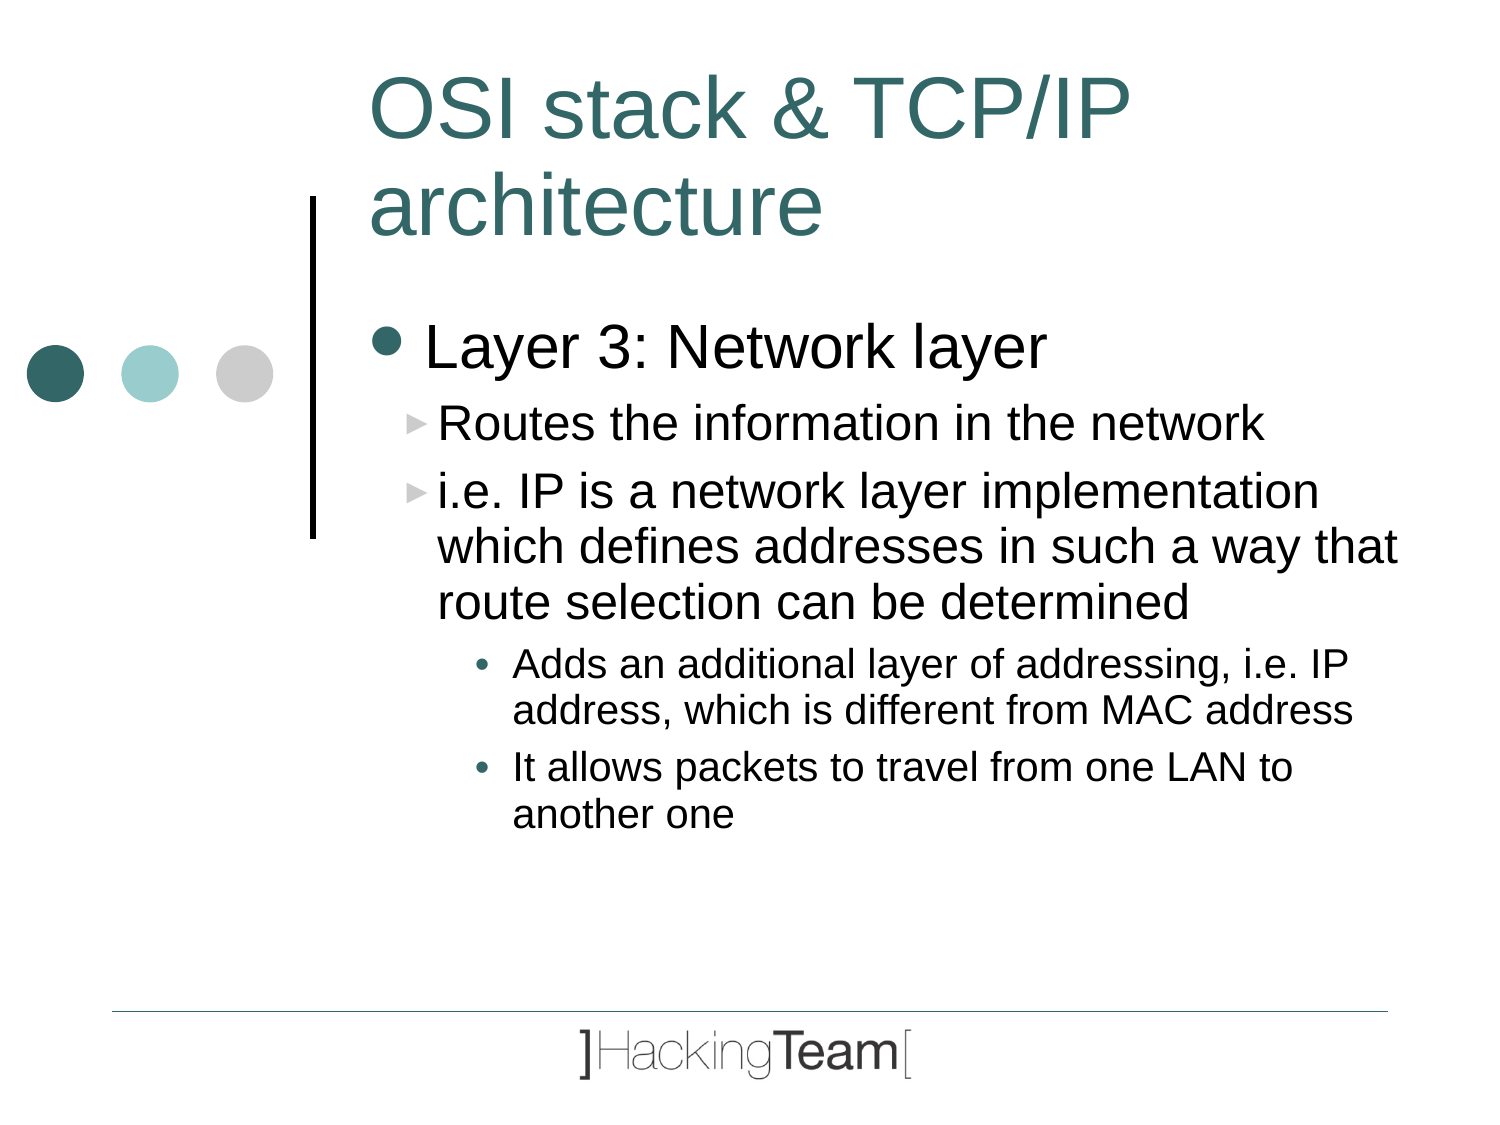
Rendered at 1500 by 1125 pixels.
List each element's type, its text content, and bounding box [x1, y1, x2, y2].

list Layer 3: Network layer Routes the information in the network i.e. IP is a network layer implementation which defines addresses in such a way that route selection can be determined Adds an additional layer of addressing, i.e. IP address, which is different from MAC address It allows packets to travel from one LAN to another one [249, 312, 1401, 901]
title OSI stack & TCP/IP architecture [249, 38, 1401, 275]
picture [574, 1023, 916, 1084]
